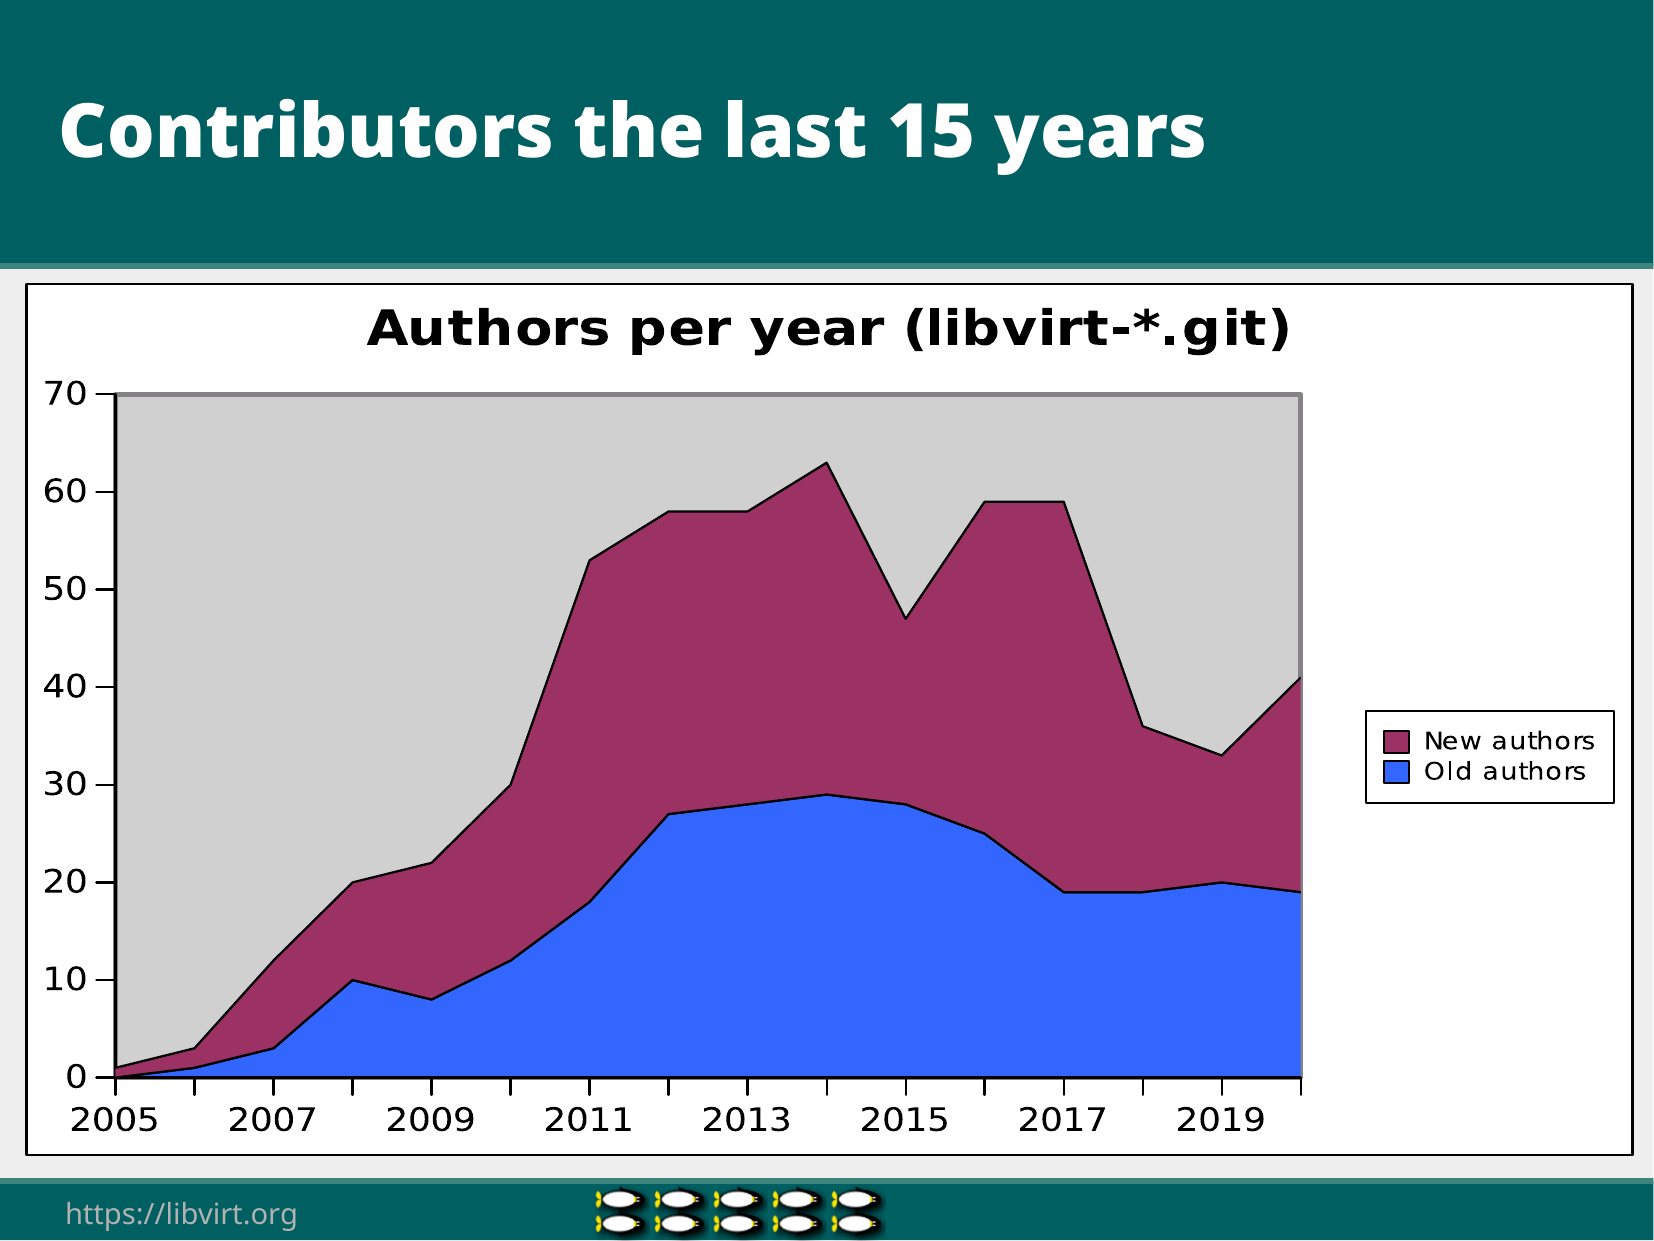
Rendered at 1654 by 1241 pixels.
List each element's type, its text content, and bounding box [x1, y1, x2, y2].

text_box [590, 1181, 886, 1241]
title Contributors the last 15 years [59, 49, 1595, 207]
picture [23, 281, 1636, 1158]
